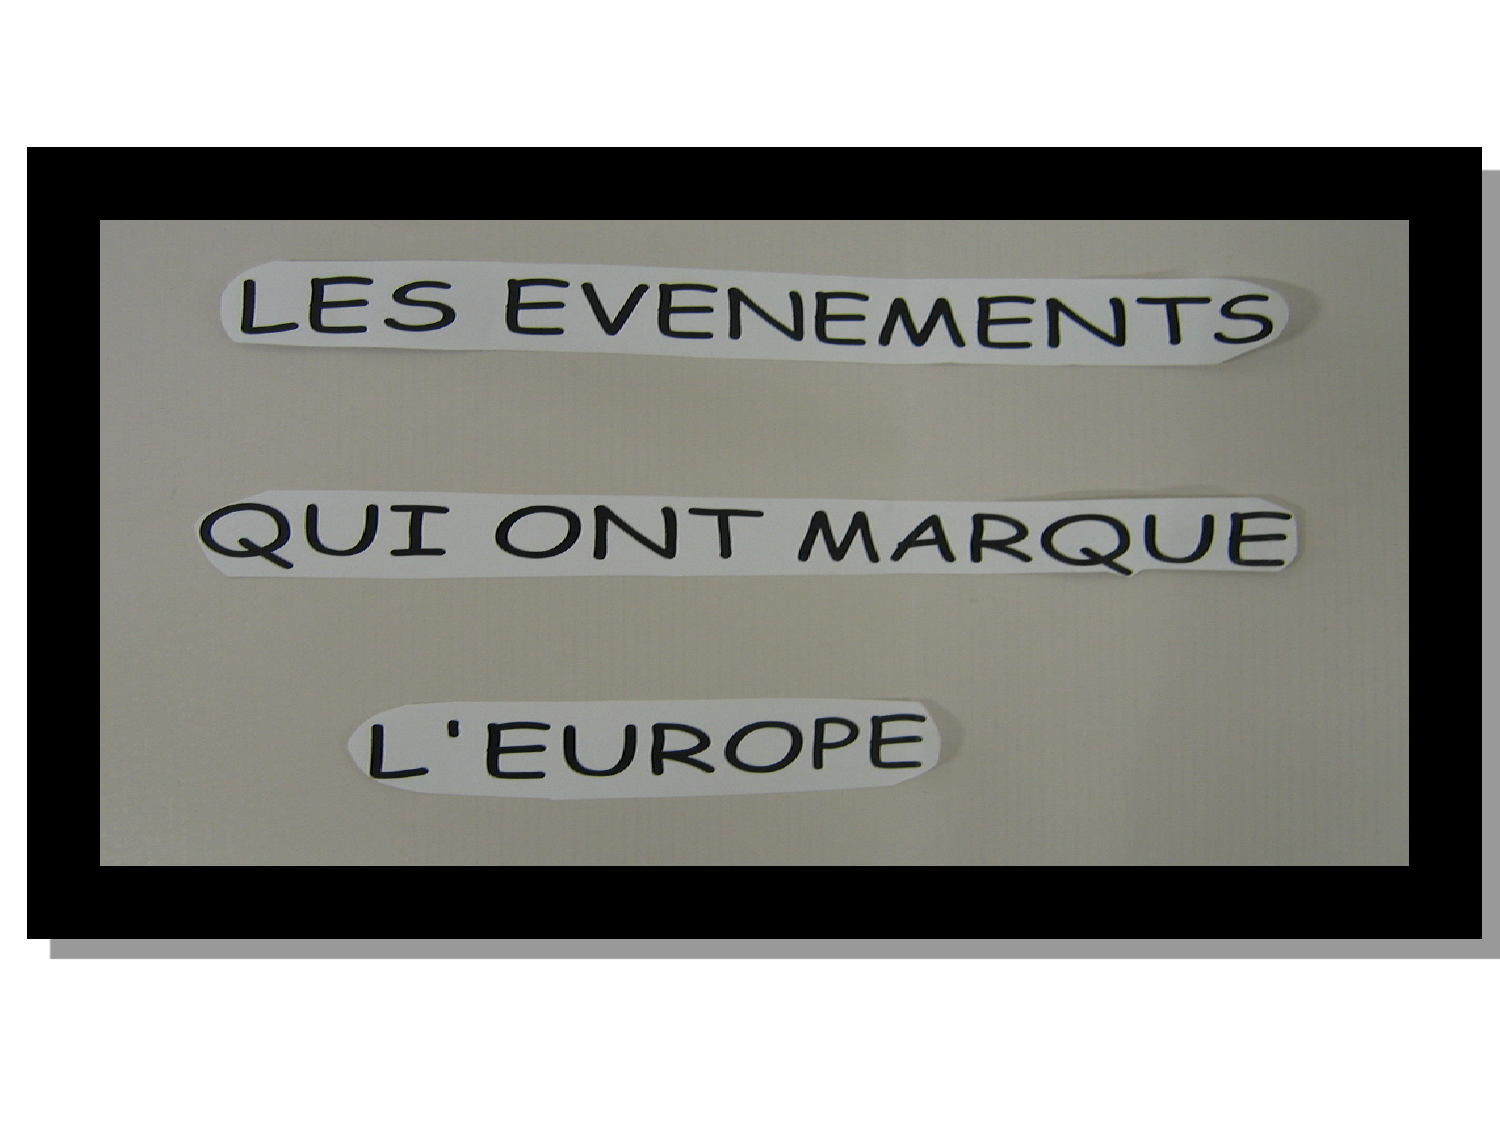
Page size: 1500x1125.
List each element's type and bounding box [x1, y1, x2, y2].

picture [100, 220, 1409, 866]
